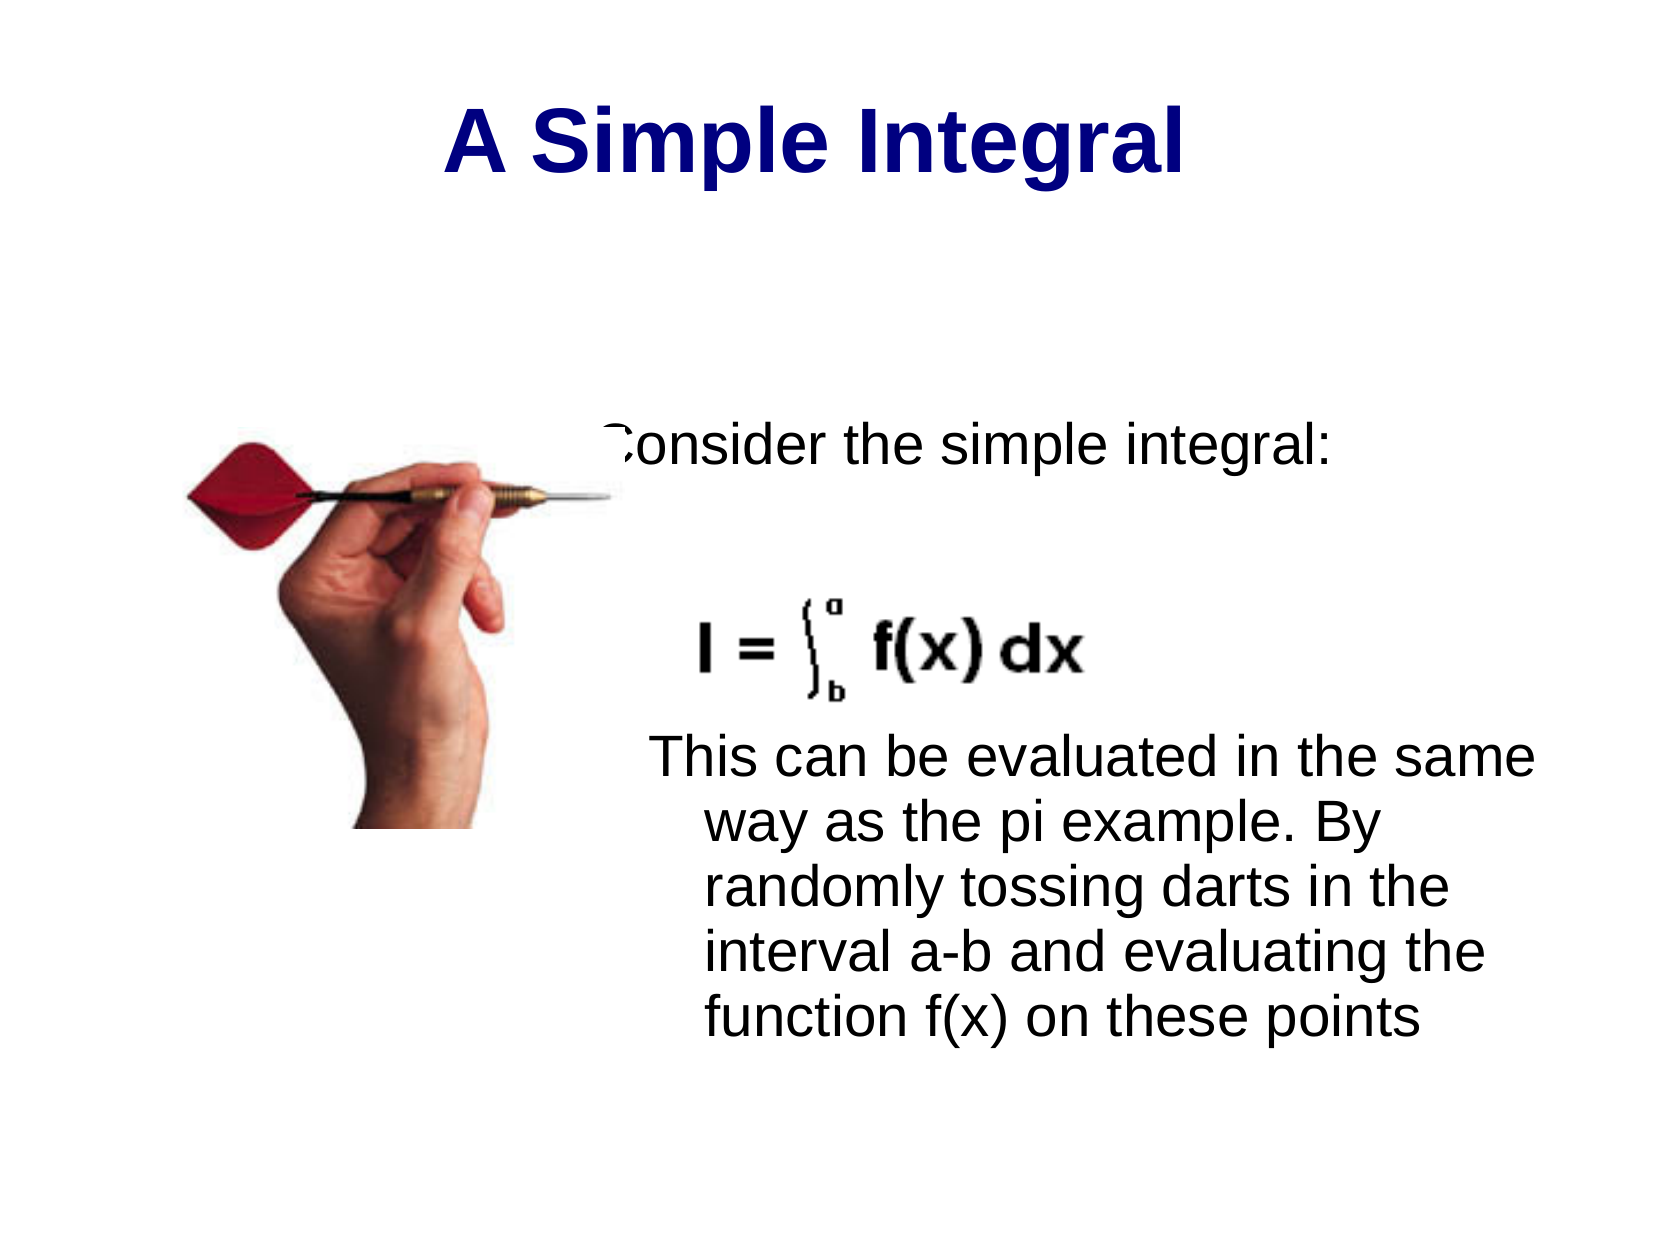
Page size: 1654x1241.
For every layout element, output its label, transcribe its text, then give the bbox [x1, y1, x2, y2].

picture [685, 568, 1117, 726]
title A Simple Integral [112, 37, 1519, 245]
text_box This can be evaluated in the same way as the pi example. By randomly tossing darts in the interval a-b and evaluating the function f(x) on these points [633, 716, 1599, 813]
list Consider the simple integral: [578, 403, 1517, 511]
picture [165, 427, 625, 830]
